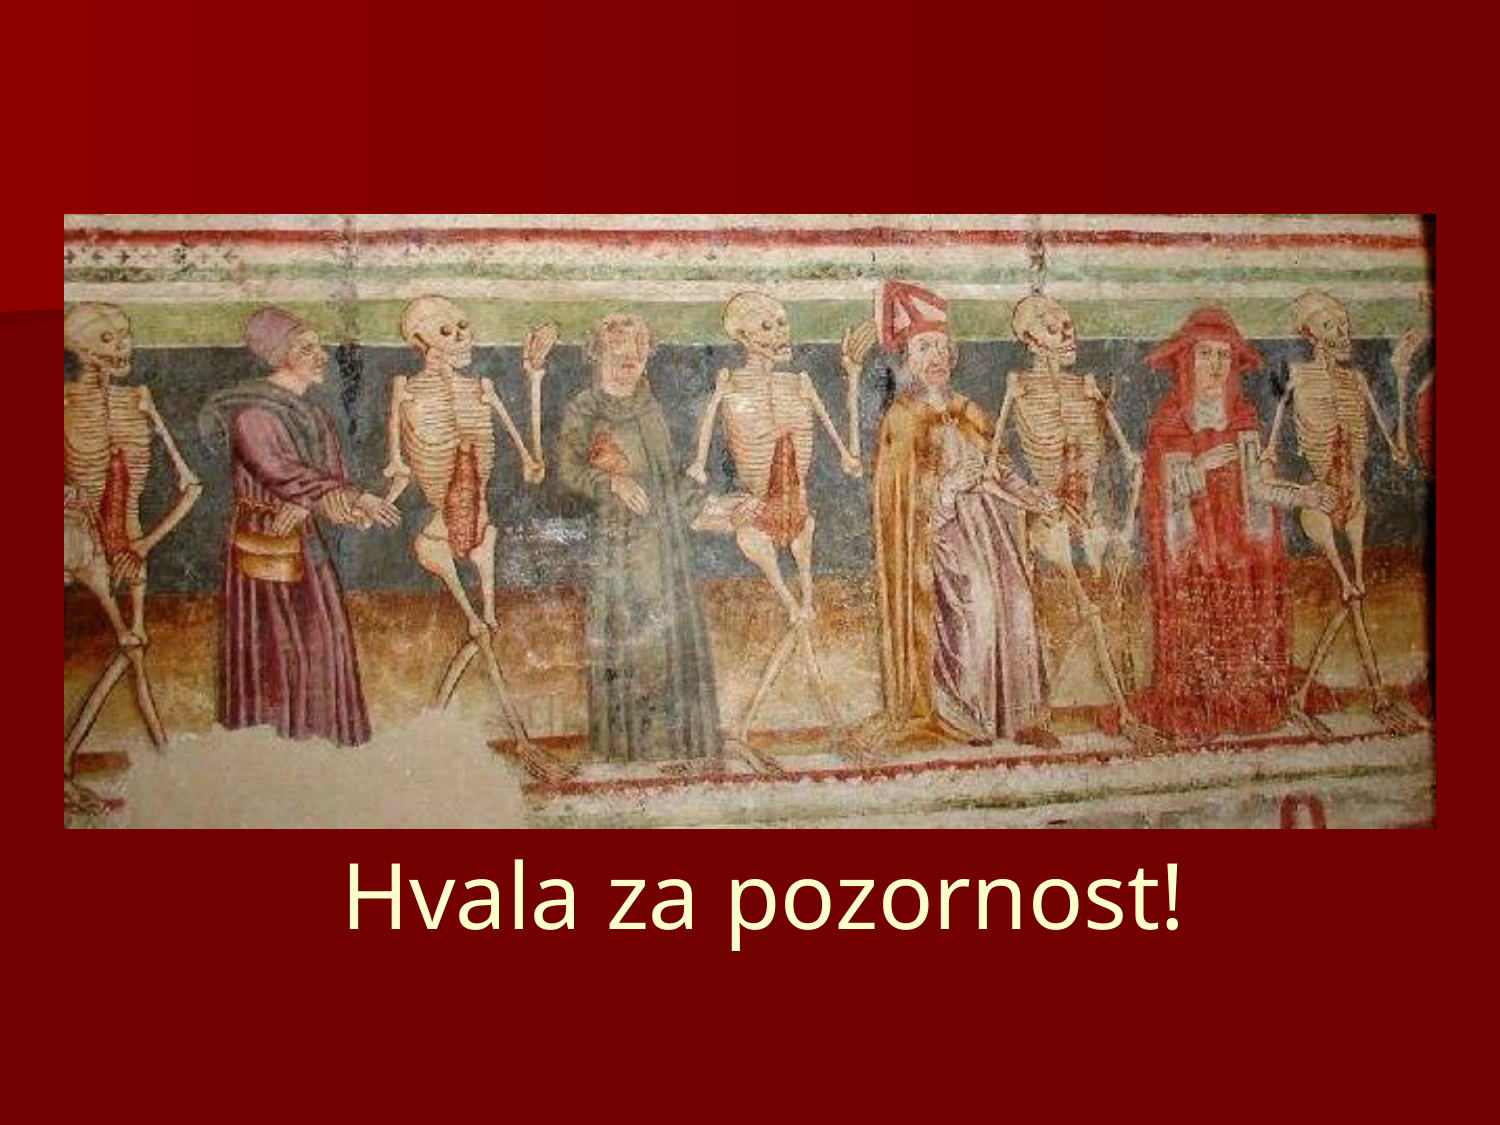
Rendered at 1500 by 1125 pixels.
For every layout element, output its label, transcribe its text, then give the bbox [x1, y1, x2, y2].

title Hvala za pozornost! [88, 798, 1439, 987]
picture [64, 214, 1436, 829]
